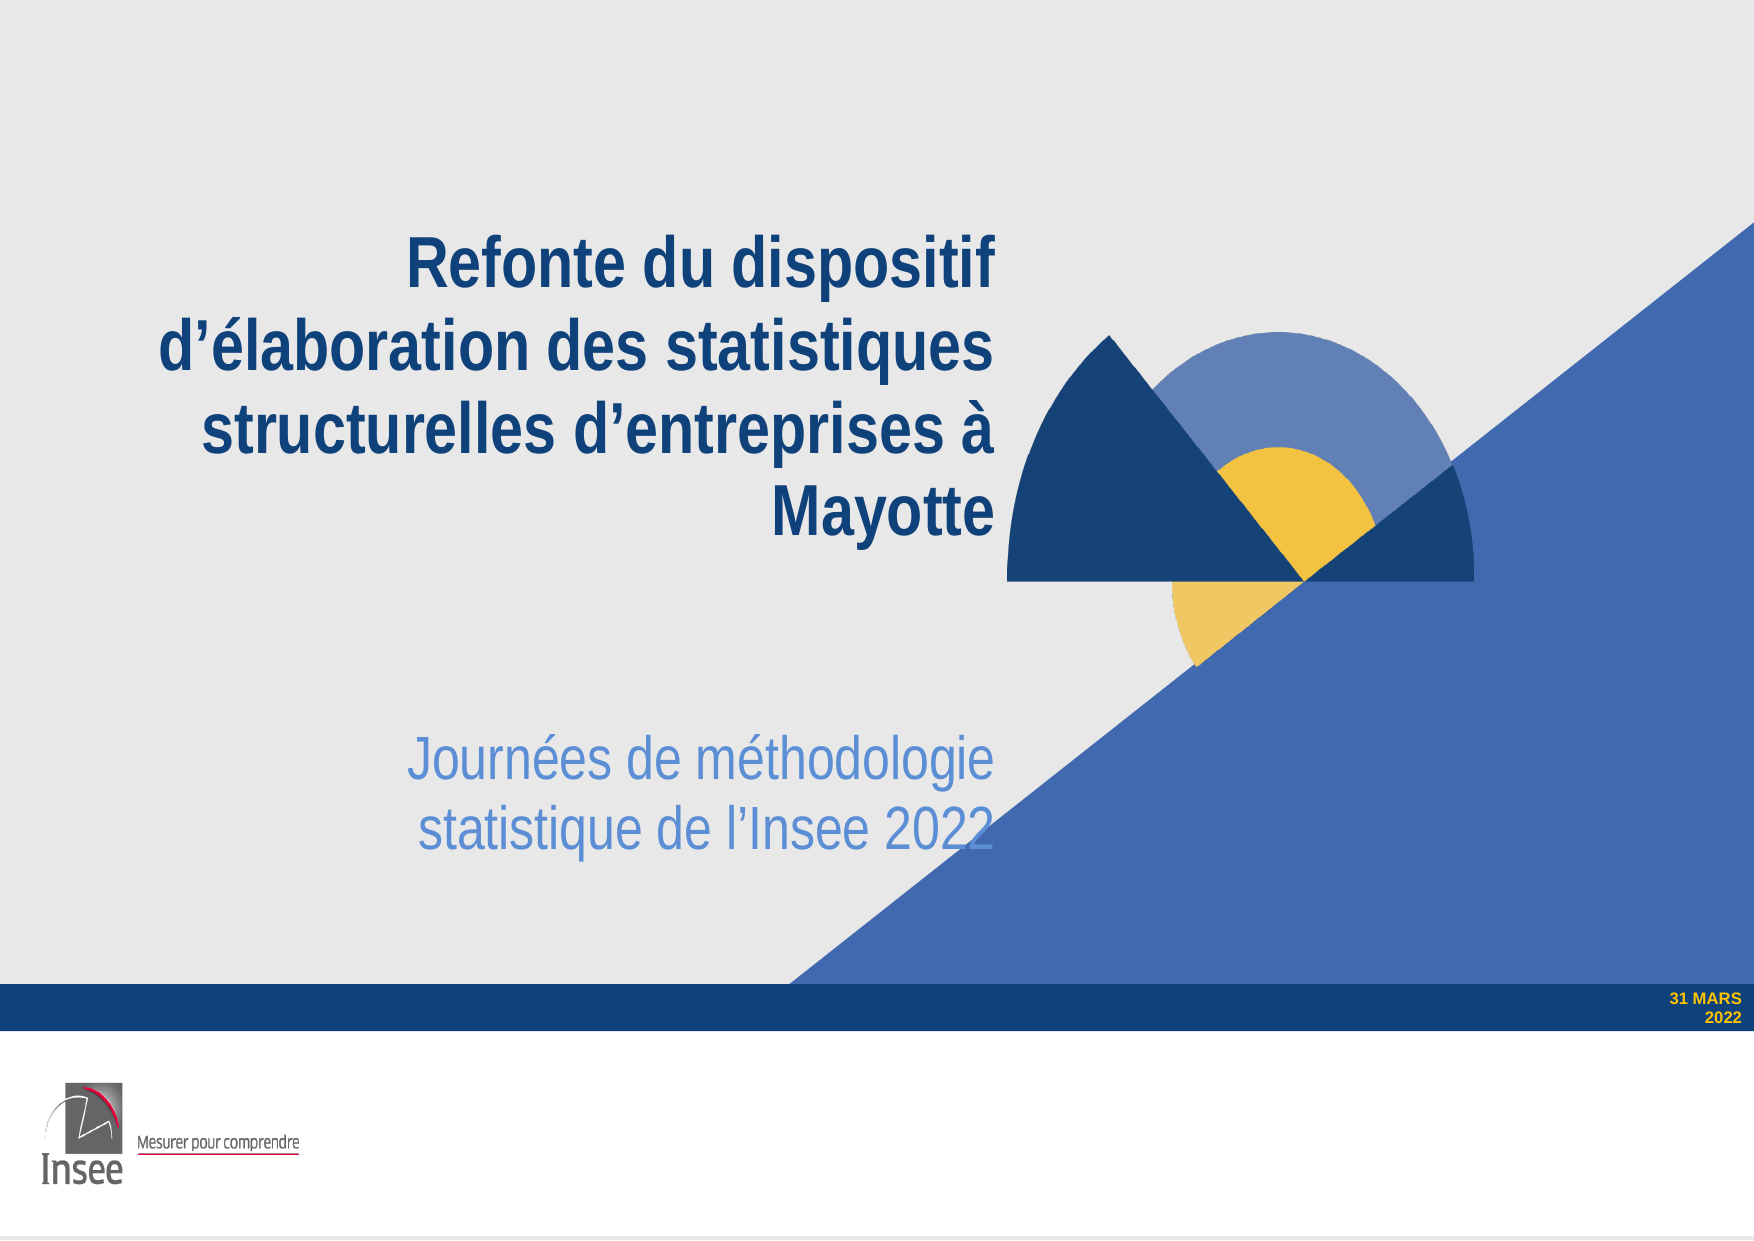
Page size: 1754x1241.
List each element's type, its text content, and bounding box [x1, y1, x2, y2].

title Refonte du dispositif d’élaboration des statistiques structurelles d’entreprises à Mayotte [47, 280, 996, 552]
subtitle Journées de méthodologie statistique de l’Insee 2022 [244, 582, 996, 819]
picture [37, 1047, 299, 1189]
picture [1007, 332, 1474, 667]
